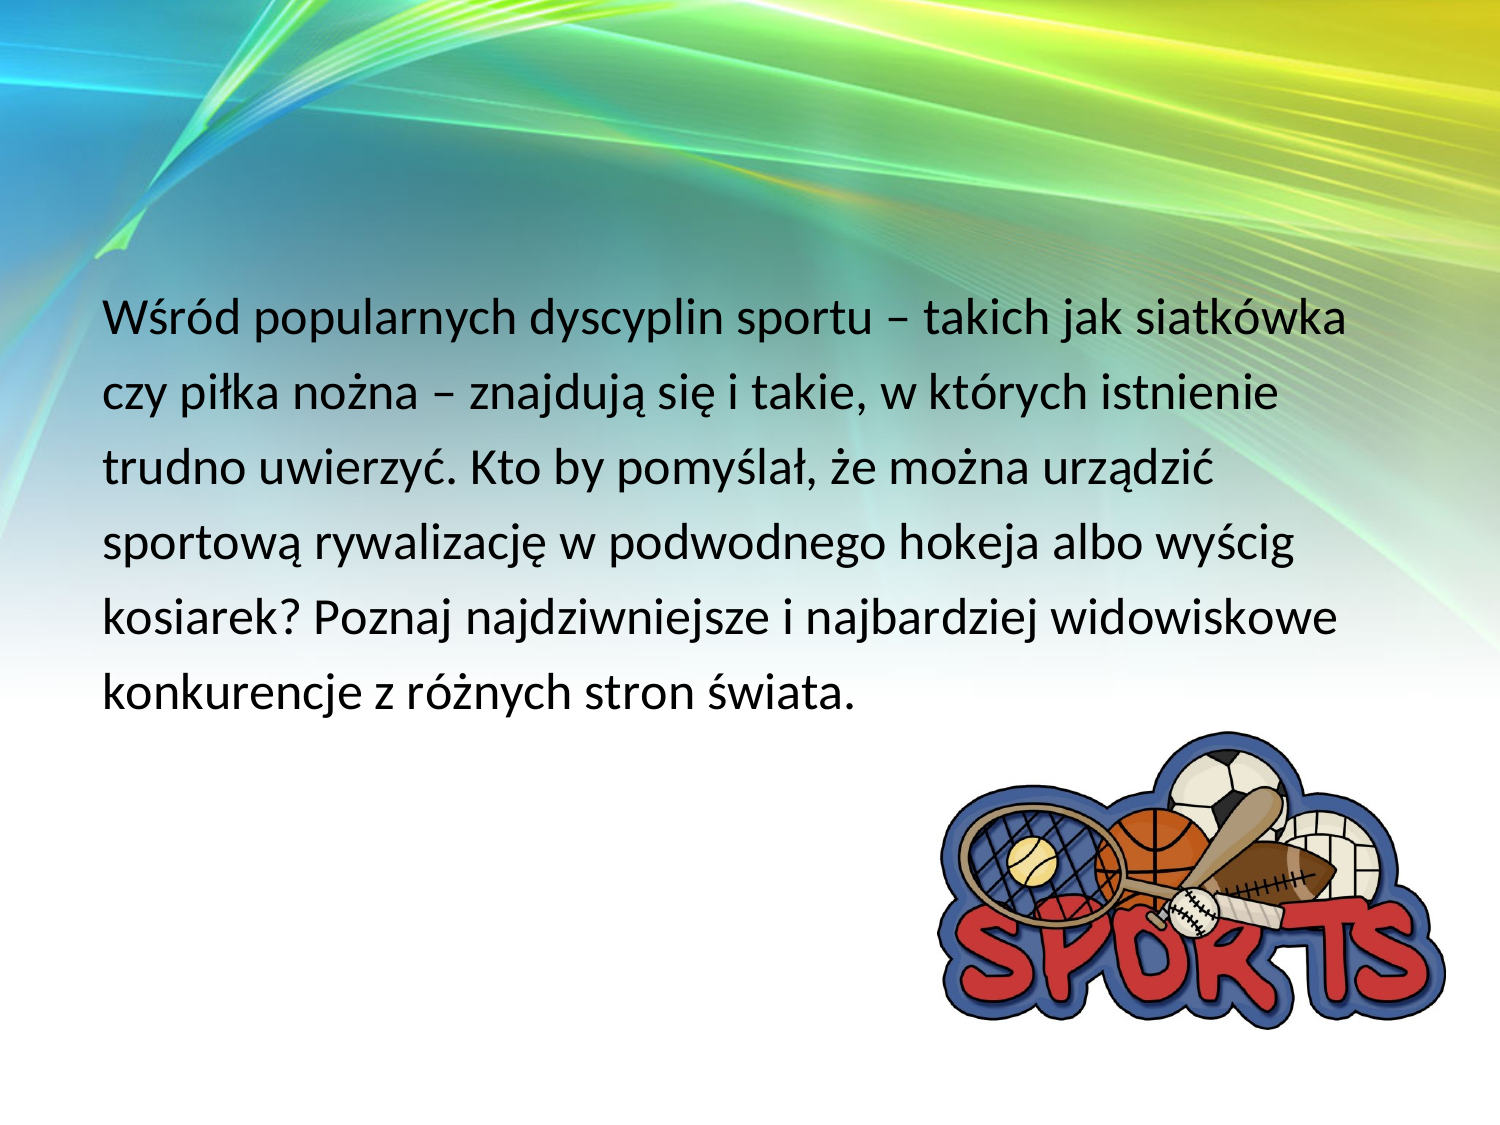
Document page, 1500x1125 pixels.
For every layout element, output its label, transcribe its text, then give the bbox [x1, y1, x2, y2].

text_box Wśród popularnych dyscyplin sportu – takich jak siatkówka czy piłka nożna – znajdują się i takie, w których istnienie trudno uwierzyć. Kto by pomyślał, że można urządzić sportową rywalizację w podwodnego hokeja albo wyścig kosiarek? Poznaj najdziwniejsze i najbardziej widowiskowe konkurencje z różnych stron świata. [87, 262, 1413, 728]
picture [0, 0, 1500, 1125]
